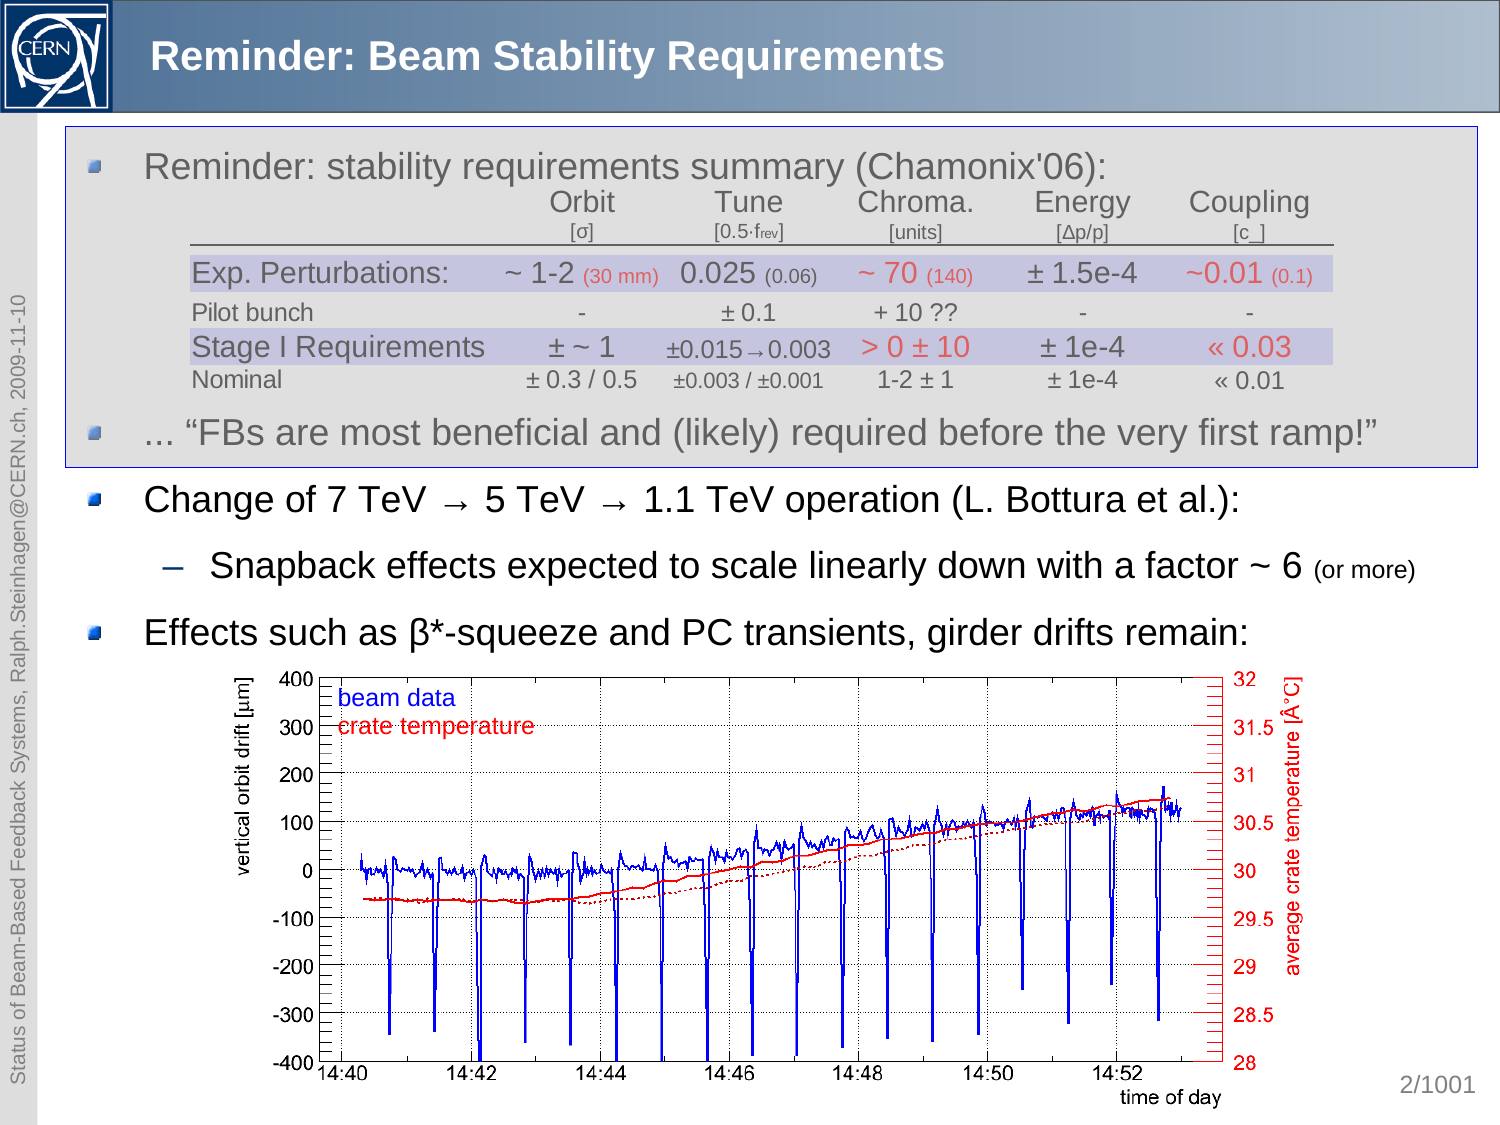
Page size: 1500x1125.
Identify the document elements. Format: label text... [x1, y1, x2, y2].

text_box [65, 126, 1478, 468]
list Reminder: stability requirements summary (Chamonix'06): ... “FBs are most beneficial and (likely) required before the very first ramp!” Change of 7 TeV → 5 TeV → 1.1 TeV operation (L. Bottura et al.): Snapback effects expected to scale linearly down with a factor ~ 6 (or more) Effects such as β*-squeeze and PC transients, girder drifts remain: [87, 468, 1438, 1036]
picture [0, 0, 113, 113]
title Reminder: Beam Stability Requirements [150, 0, 1352, 113]
picture [206, 668, 1335, 1114]
text_box beam data crate temperature [322, 676, 602, 764]
